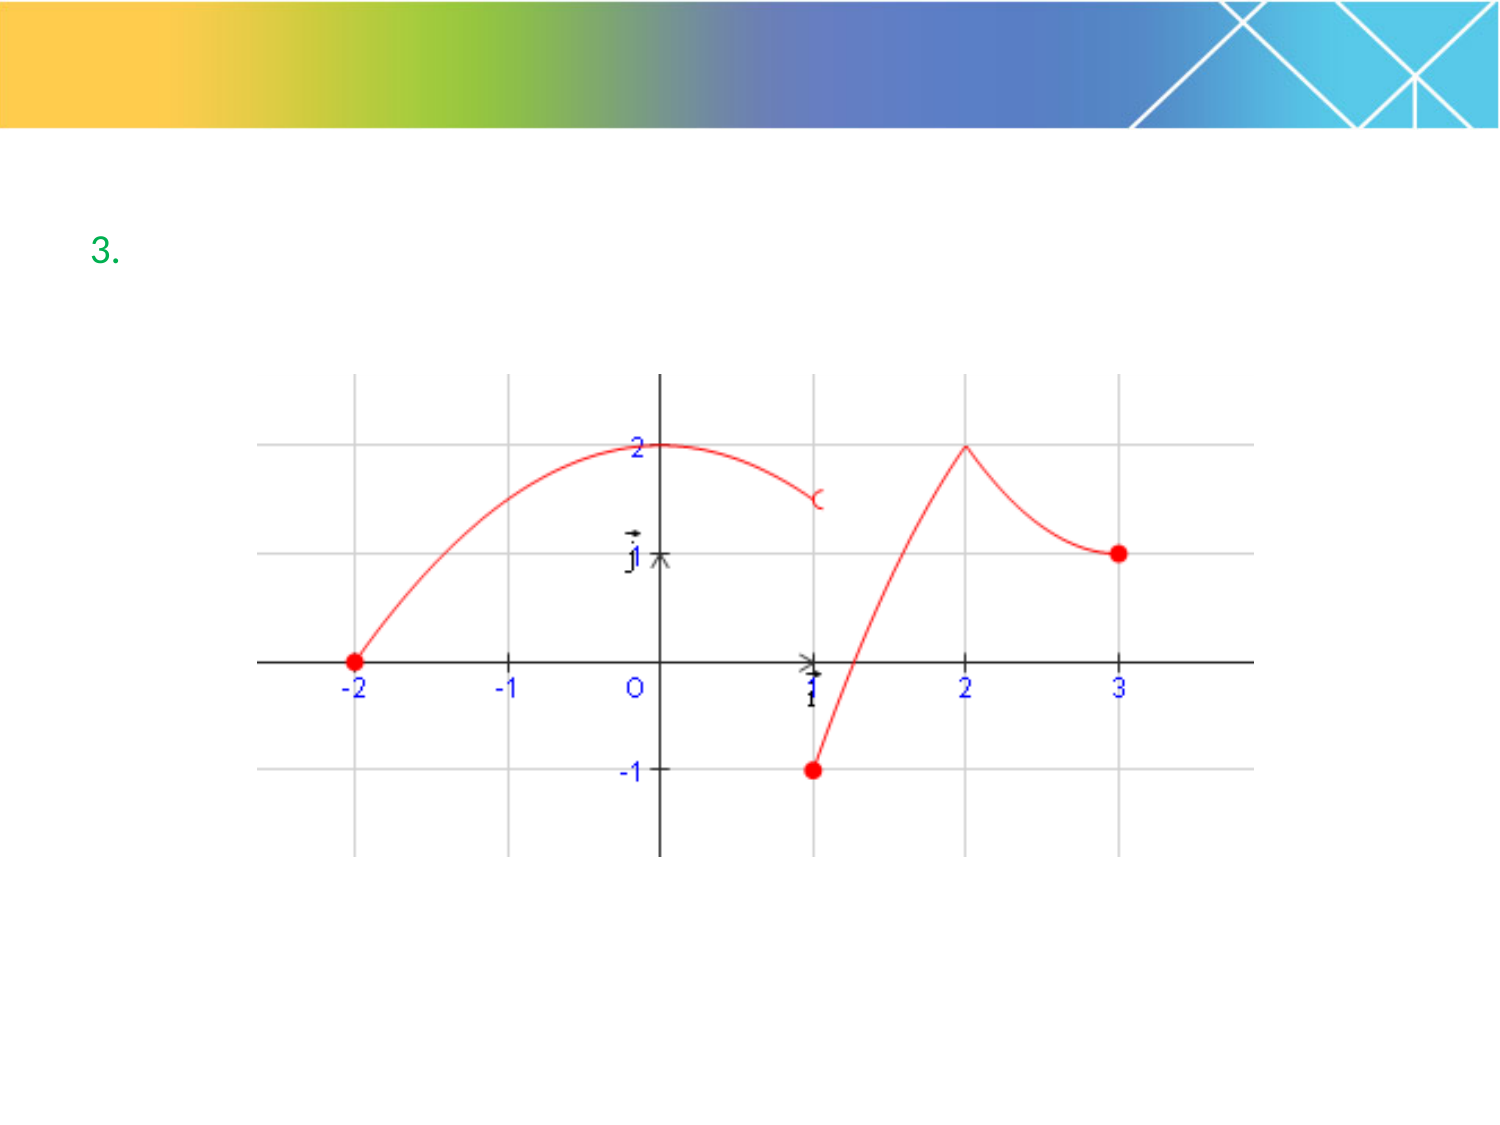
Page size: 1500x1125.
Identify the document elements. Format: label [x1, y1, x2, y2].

title [75, 164, 1425, 305]
picture [257, 374, 1254, 857]
picture [0, 0, 1500, 130]
